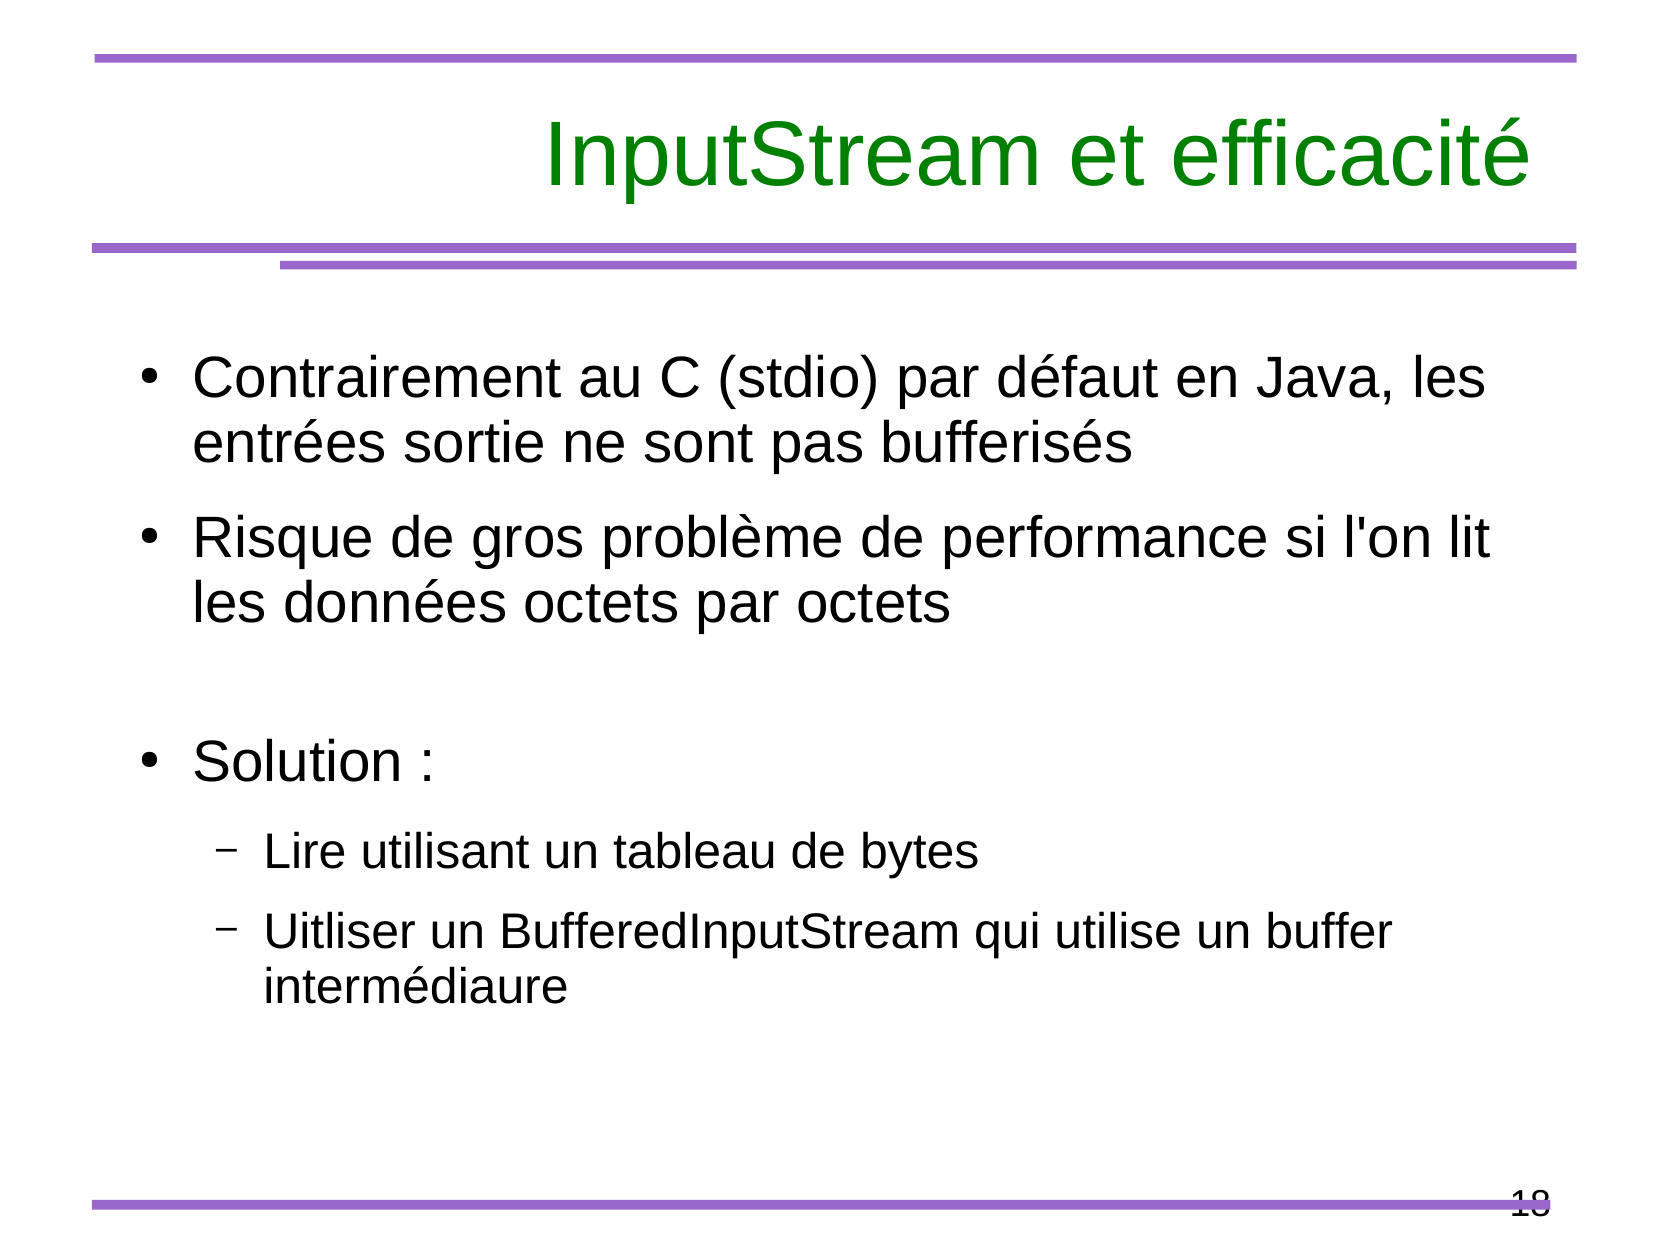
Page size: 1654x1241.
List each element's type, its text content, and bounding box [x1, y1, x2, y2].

title InputStream et efficacité [121, 49, 1534, 257]
list Contrairement au C (stdio) par défaut en Java, les entrées sortie ne sont pas bufferisés Risque de gros problème de performance si l'on lit les données octets par octets Solution : Lire utilisant un tableau de bytes Uitliser un BufferedInputStream qui utilise un buffer intermédiaure [121, 344, 1534, 1127]
